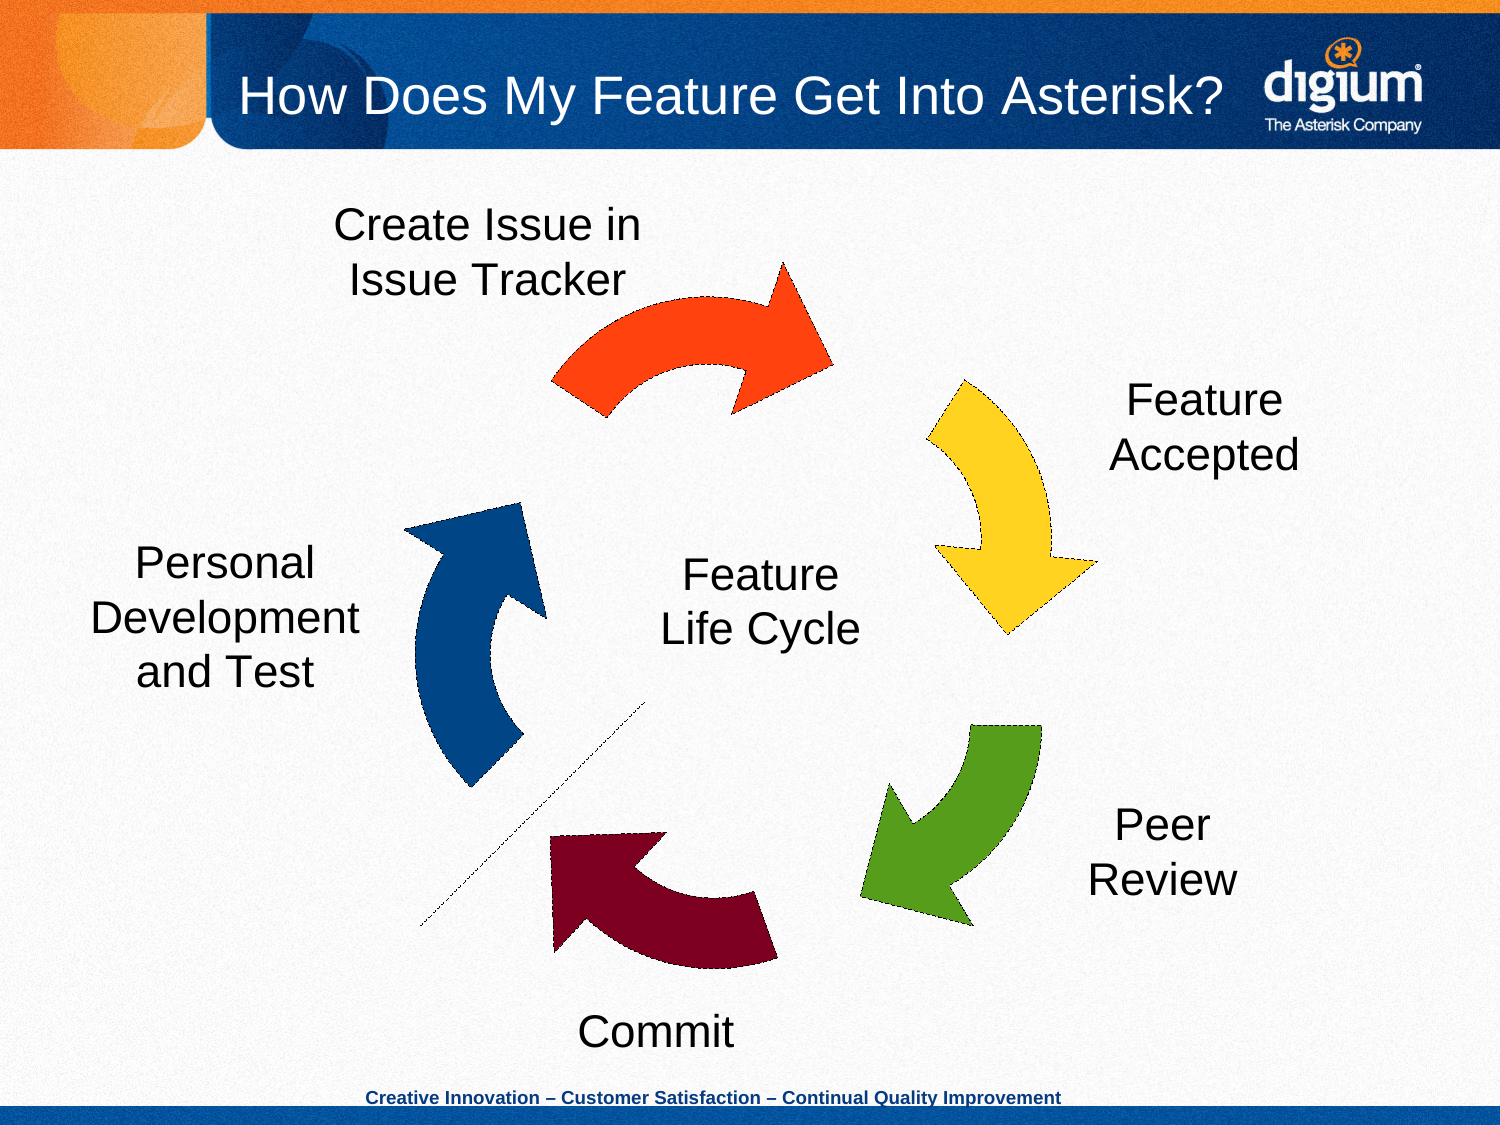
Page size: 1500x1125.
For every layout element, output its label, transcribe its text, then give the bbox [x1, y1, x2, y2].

text_box [860, 724, 1042, 926]
text_box Personal Development and Test [75, 525, 376, 705]
text_box Commit [562, 994, 788, 1065]
text_box Peer Review [1050, 787, 1276, 913]
title How Does My Feature Get Into Asterisk? [238, 27, 1243, 127]
text_box Feature Accepted [1073, 362, 1337, 488]
text_box Feature Life Cycle [629, 536, 893, 662]
text_box Create Issue in Issue Tracker [300, 187, 676, 313]
text_box [551, 262, 834, 418]
text_box [926, 379, 1098, 635]
text_box [550, 832, 778, 969]
picture [0, 0, 1500, 1125]
text_box [403, 502, 547, 788]
